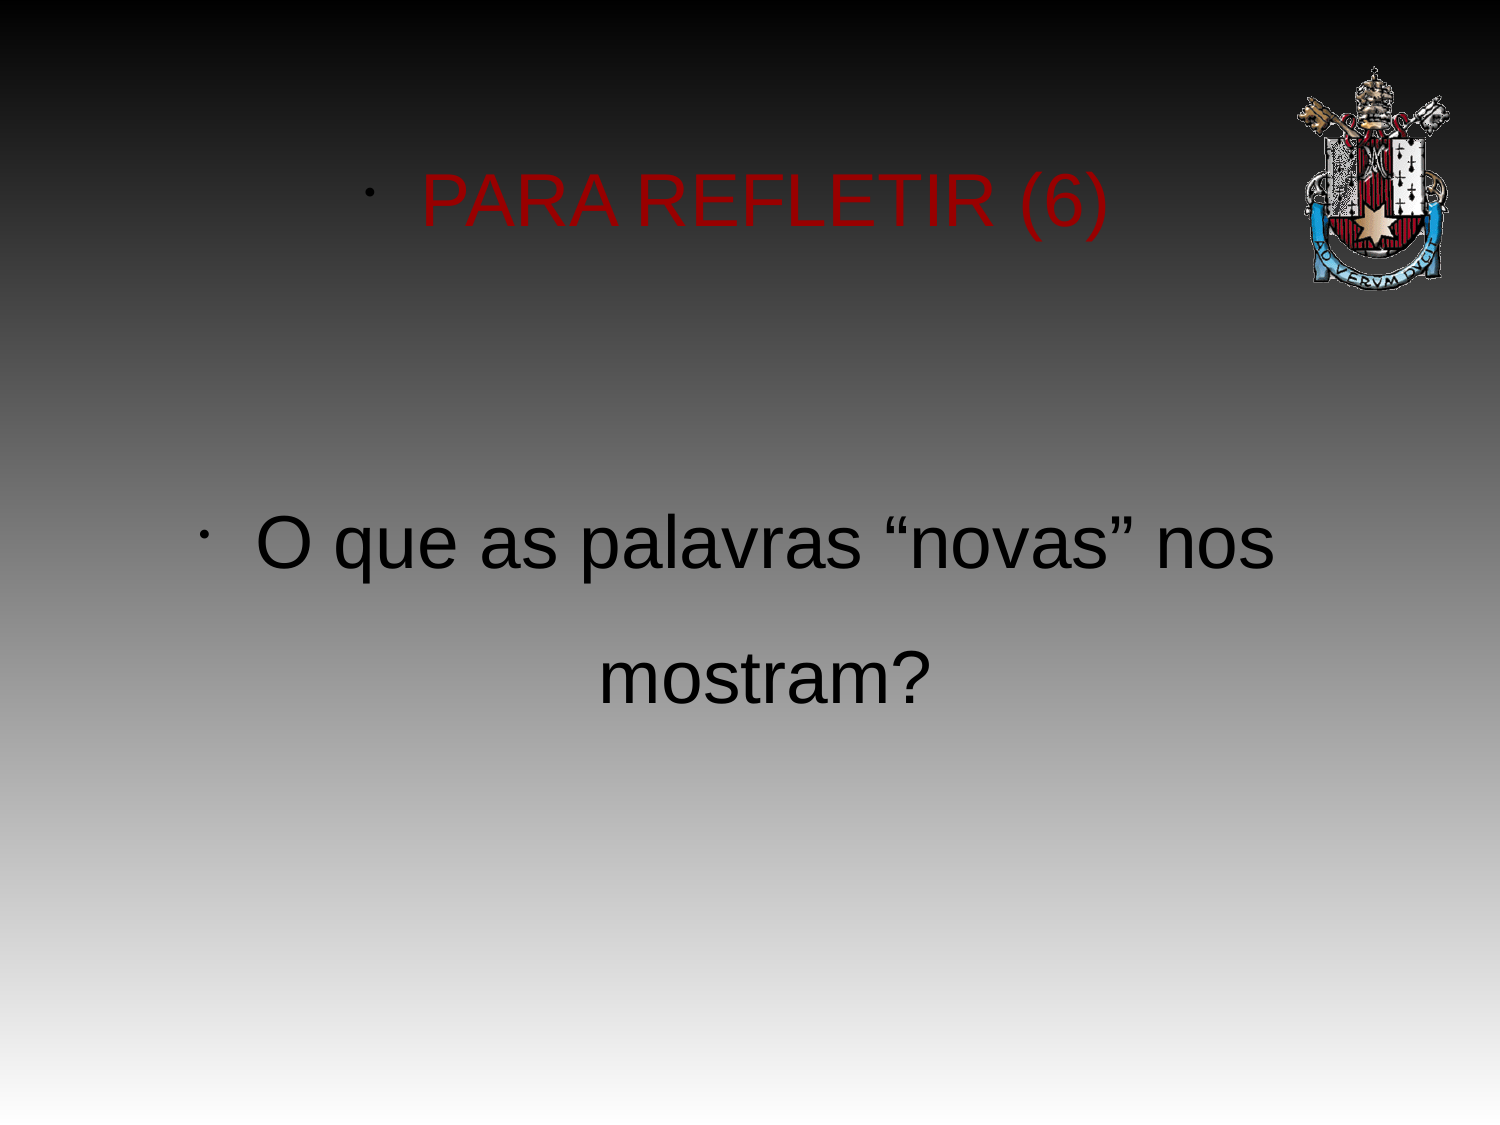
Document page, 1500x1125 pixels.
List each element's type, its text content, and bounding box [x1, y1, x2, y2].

chart [1297, 66, 1450, 291]
list PARA REFLETIR (6) O que as palavras “novas” nos mostram? [112, 54, 1364, 1059]
